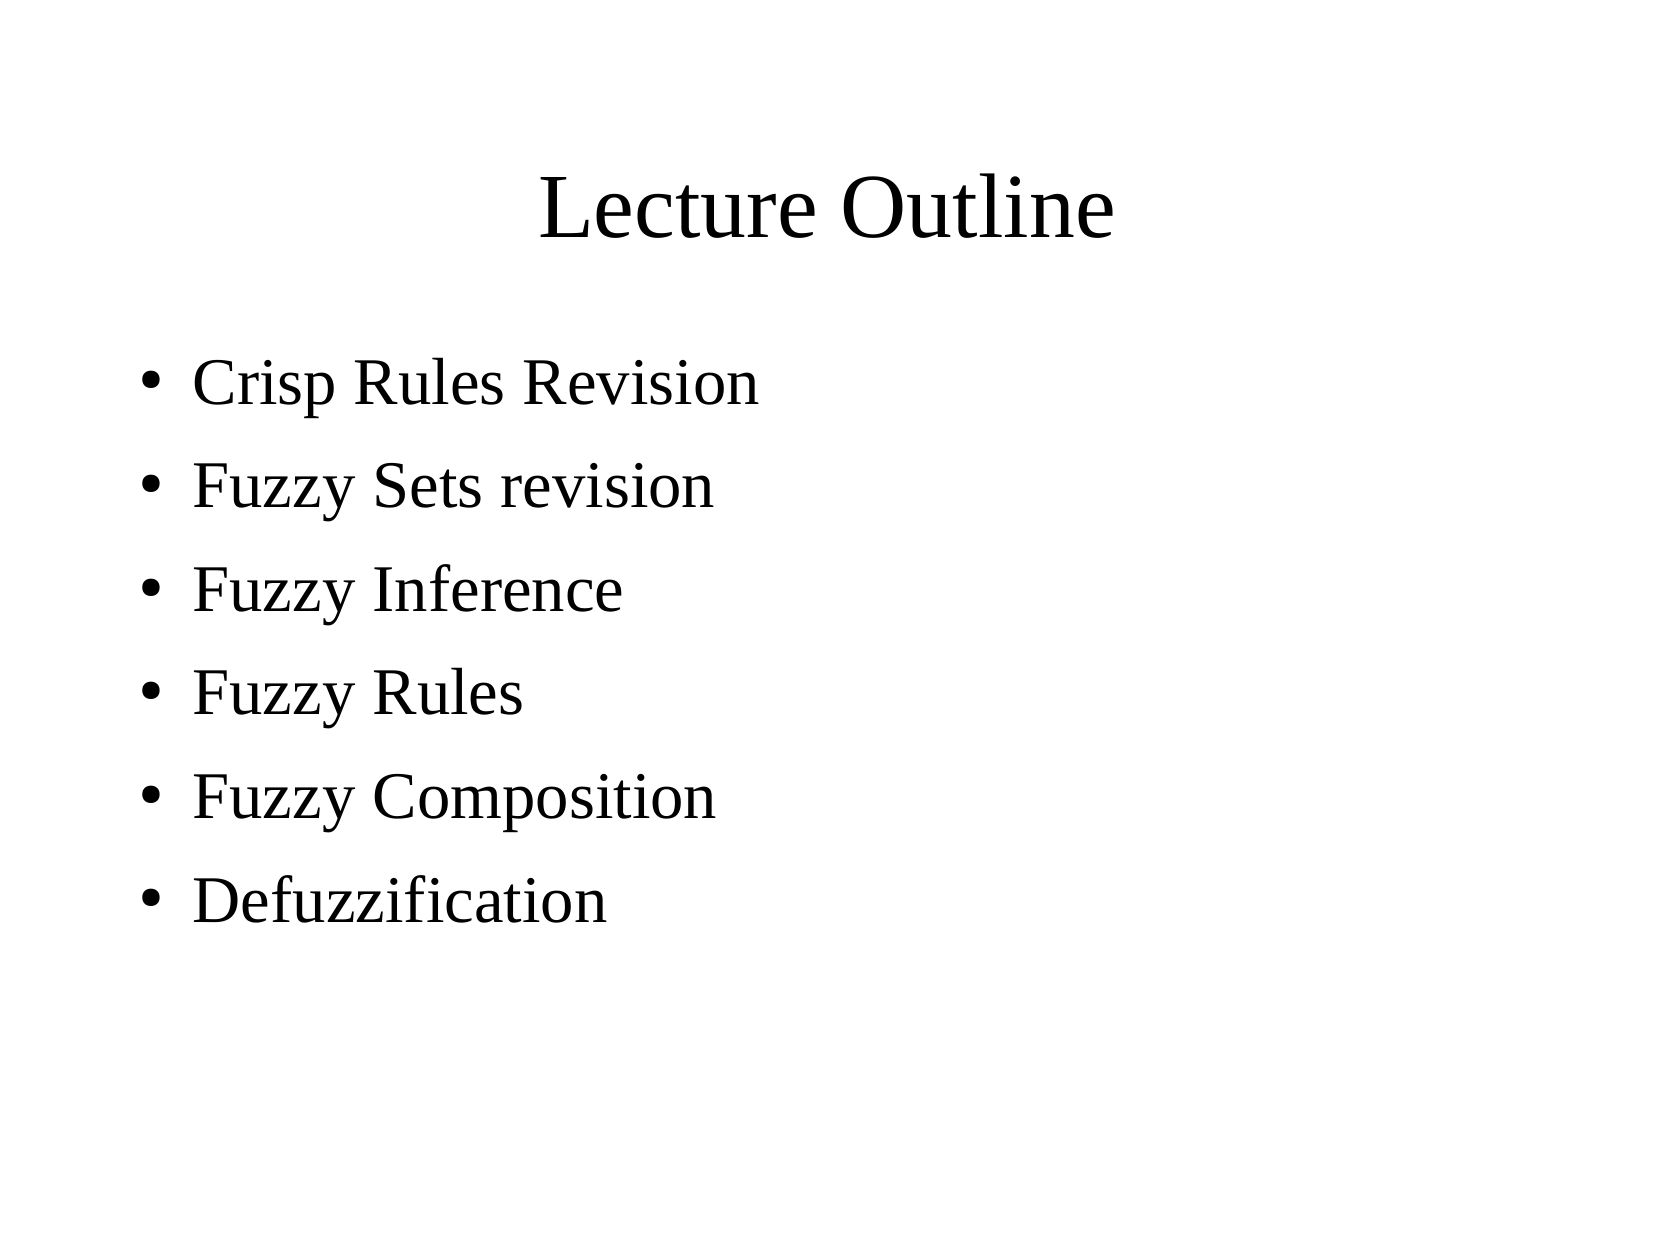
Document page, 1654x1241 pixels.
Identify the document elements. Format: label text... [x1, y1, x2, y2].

list Crisp Rules Revision Fuzzy Sets revision Fuzzy Inference Fuzzy Rules Fuzzy Composition Defuzzification [121, 344, 1534, 1127]
title Lecture Outline [121, 102, 1534, 311]
